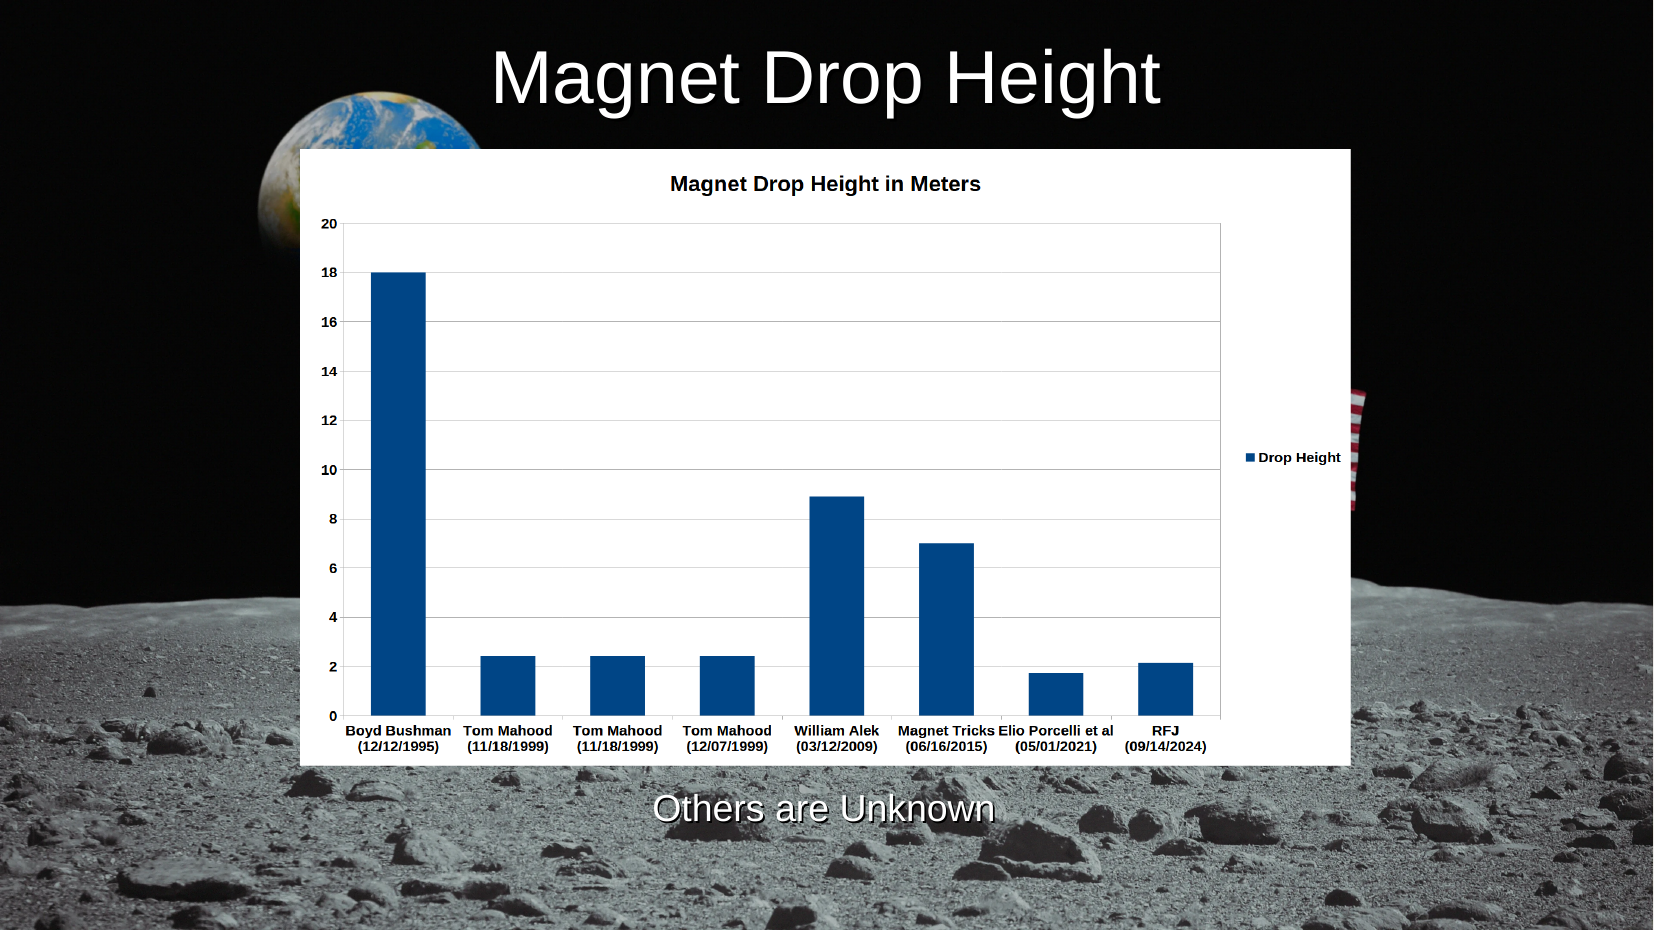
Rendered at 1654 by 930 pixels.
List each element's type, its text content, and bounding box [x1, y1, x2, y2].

text_box Others are Unknown [637, 780, 1613, 930]
picture [0, 0, 1654, 930]
title Magnet Drop Height [82, 0, 1571, 156]
